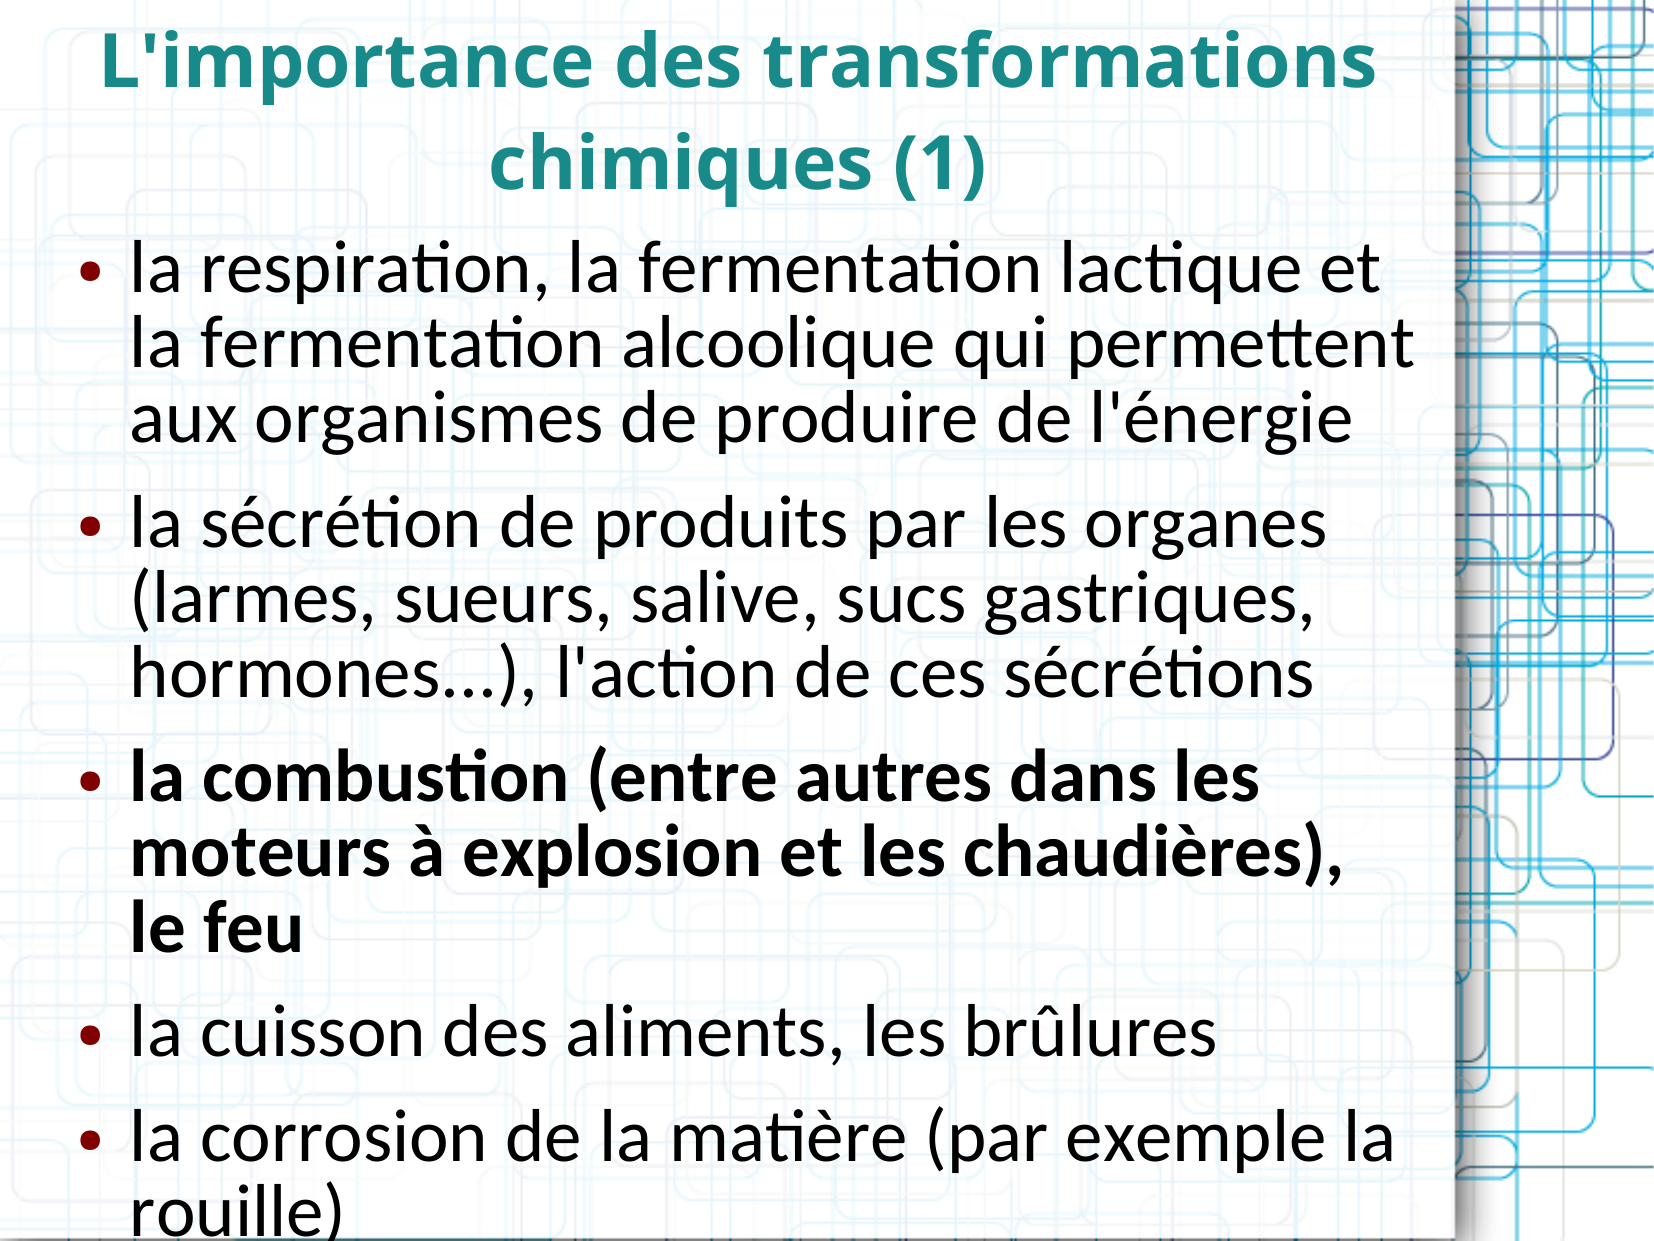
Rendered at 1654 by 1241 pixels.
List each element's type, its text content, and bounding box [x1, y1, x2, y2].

list la respiration, la fermentation lactique et la fermentation alcoolique qui permettent aux organismes de produire de l'énergie la sécrétion de produits par les organes (larmes, sueurs, salive, sucs gastriques, hormones...), l'action de ces sécrétions la combustion (entre autres dans les moteurs à explosion et les chaudières), le feu la cuisson des aliments, les brûlures la corrosion de la matière (par exemple la rouille) la photosynthèse chlorophylienne qui permet aux plantes de régénérer le dioxygène de l'air en récupérant le dioxyde de carbone la dissolution des métaux par l'acide la révélation des photographies la fabrication d'électricité par les piles, le stockage et la libération d'électricité par les batteries et accumulateurs l'élaboration des métaux à partir des minerais (métallurgie) la fabrication de l'essence, des huiles et des plastiques à partir du pétrole la fabrication des produits d'entretien : savon (réaction de saponification), eau de Javel, acide chlorhydrique, soude caustique, ammoniaque la fabrication d'engrais, pesticides, produits phytosanitaires... la fabrication des médicaments la vinification, la transformation alcool → acide éthanoïque (vinaigre) le « virage au vert » de l'alcootest la pollution à l'ozone à partir des polluants atmosphériques la destruction de l'ozone par les composés chlorofluorocarbonés (CFC, fréons) [59, 236, 1418, 1241]
title L'importance des transformations chimiques (1) [59, 0, 1418, 231]
picture [0, 0, 1654, 1241]
